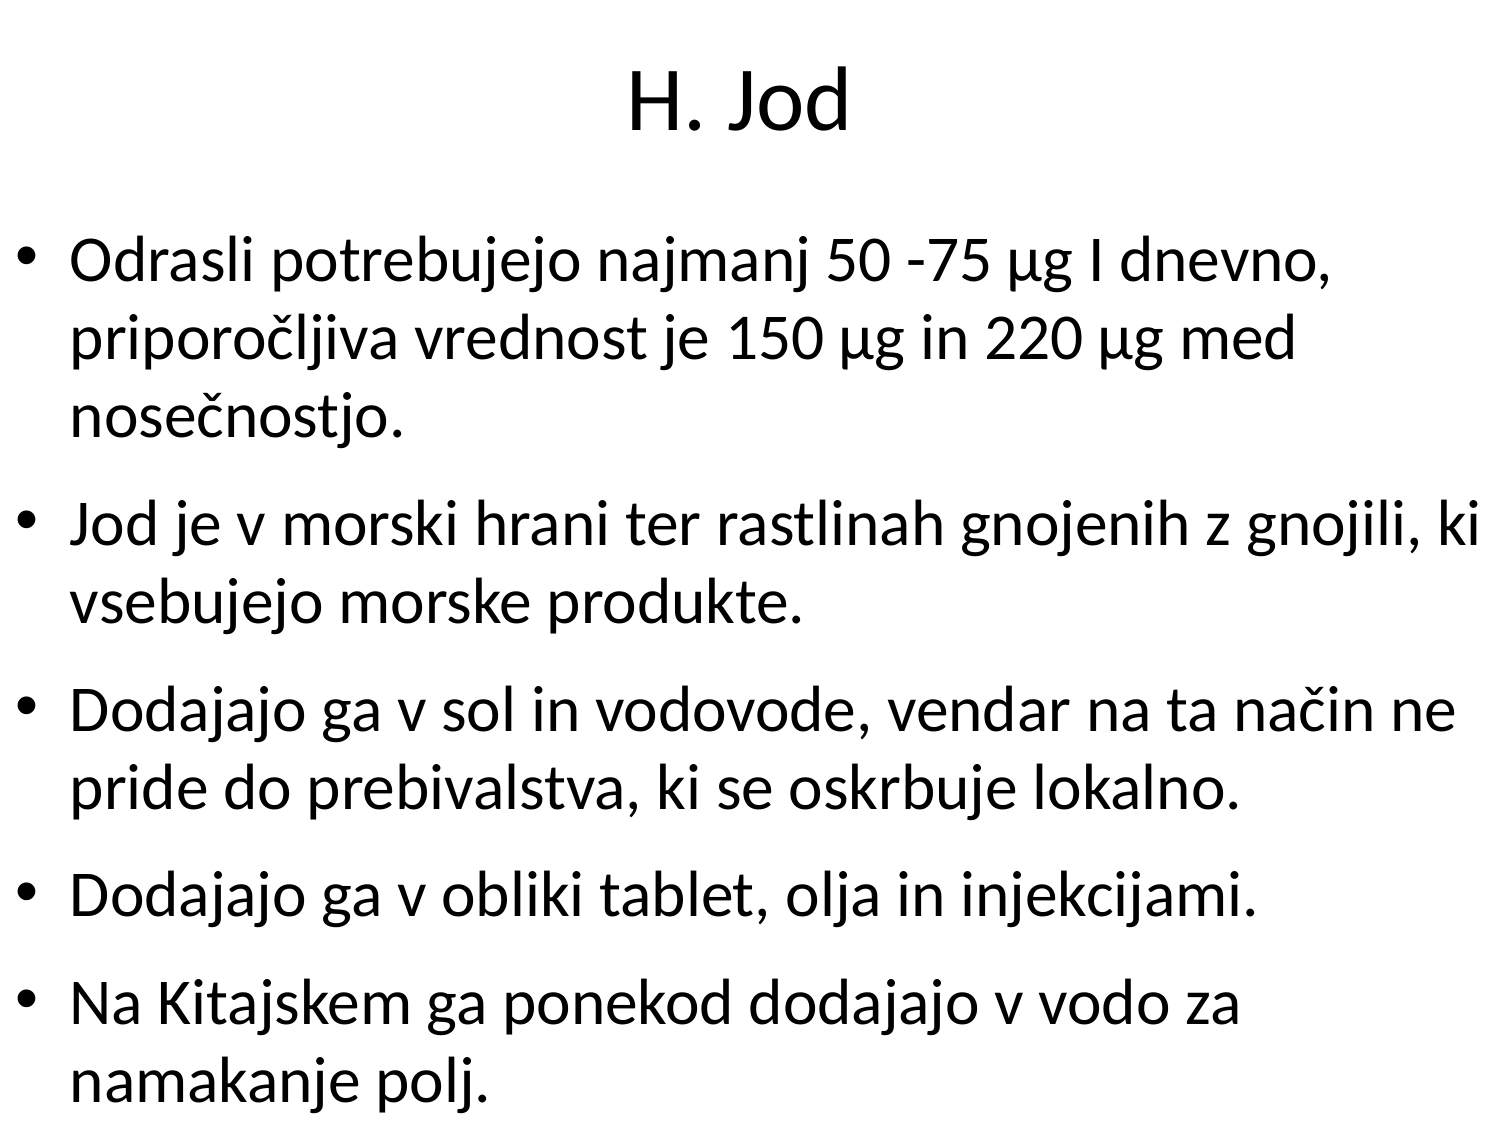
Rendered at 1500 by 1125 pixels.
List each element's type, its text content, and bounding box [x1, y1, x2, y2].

title H. Jod [64, 0, 1415, 188]
list Odrasli potrebujejo najmanj 50 -75 μg I dnevno, priporočljiva vrednost je 150 μg in 220 μg med nosečnostjo. Jod je v morski hrani ter rastlinah gnojenih z gnojili, ki vsebujejo morske produkte. Dodajajo ga v sol in vodovode, vendar na ta način ne pride do prebivalstva, ki se oskrbuje lokalno. Dodajajo ga v obliki tablet, olja in injekcijami. Na Kitajskem ga ponekod dodajajo v vodo za namakanje polj. [0, 208, 1500, 1125]
